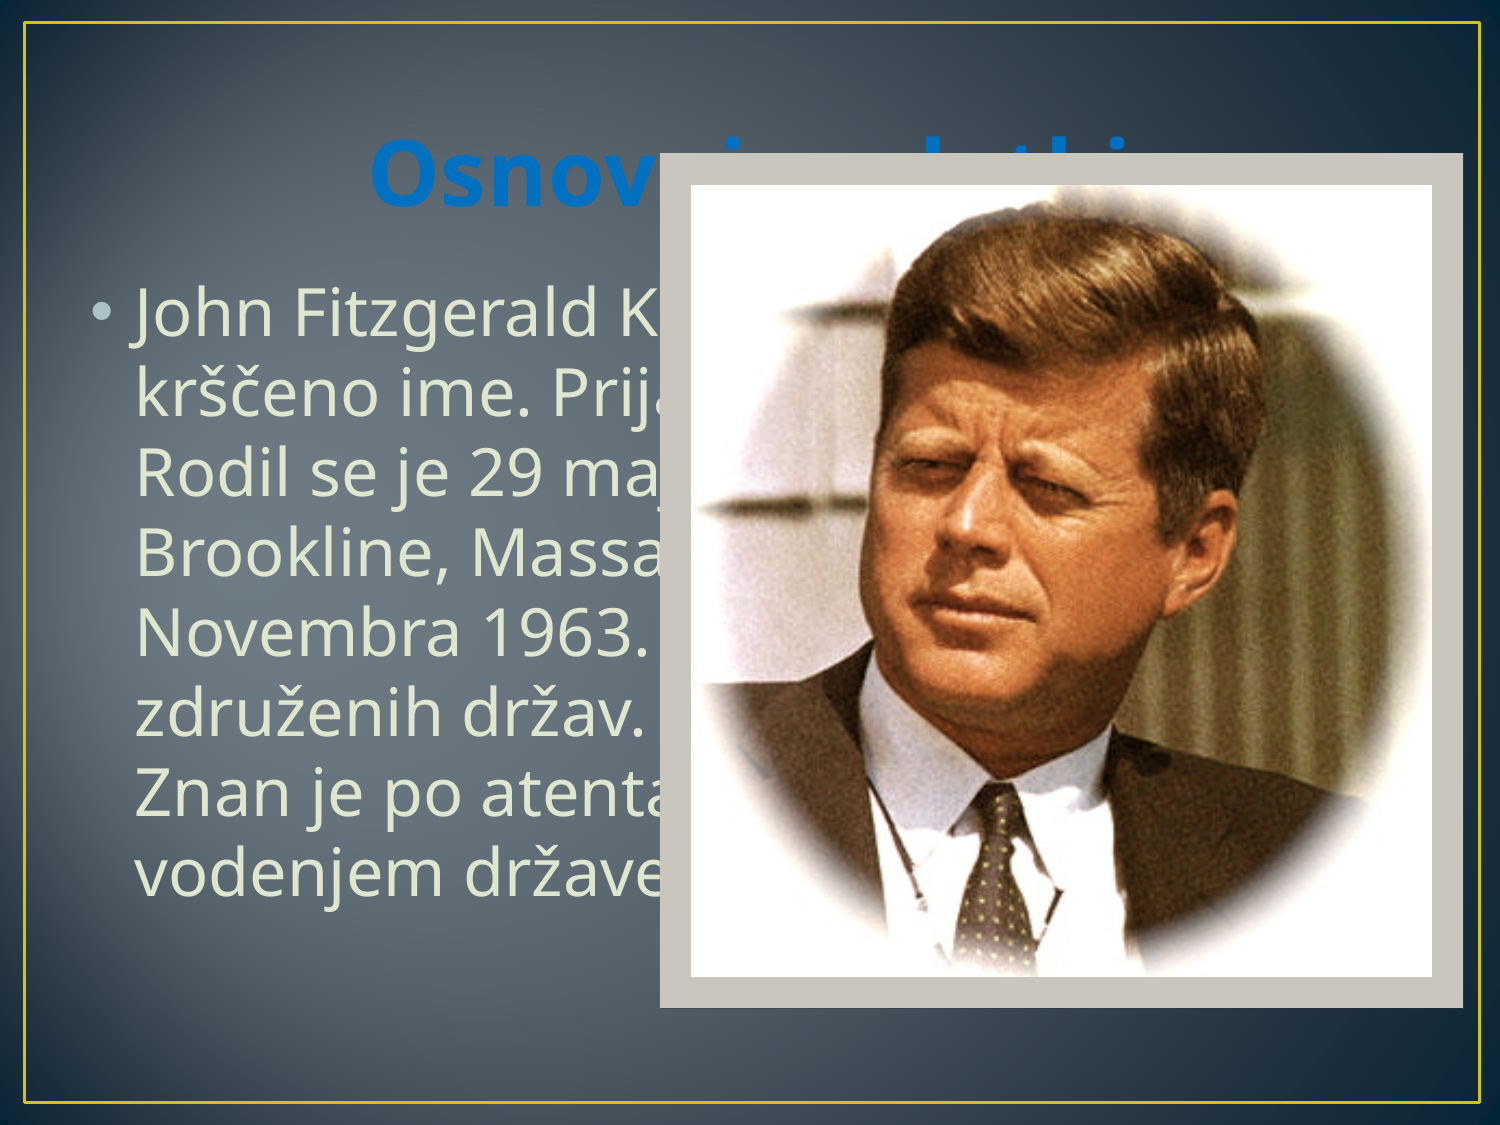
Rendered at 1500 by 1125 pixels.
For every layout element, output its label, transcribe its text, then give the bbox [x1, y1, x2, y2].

picture [0, 0, 1500, 1125]
list John Fitzgerald Kennedy je njegovo krščeno ime. Prijatelji so ga klicali JACK. Rodil se je 29 maja leta1917 v ZDA.V vasi Brookline, Massachusettsu.Umro pa 22 Novembra 1963. Bil je 35 predsednik združenih držav. Predsednik je bil 2 leti. Znan je po atentatu in njegovim dobrim vodenjem države. [75, 262, 659, 1005]
title Osnovni podatki [75, 45, 1425, 233]
